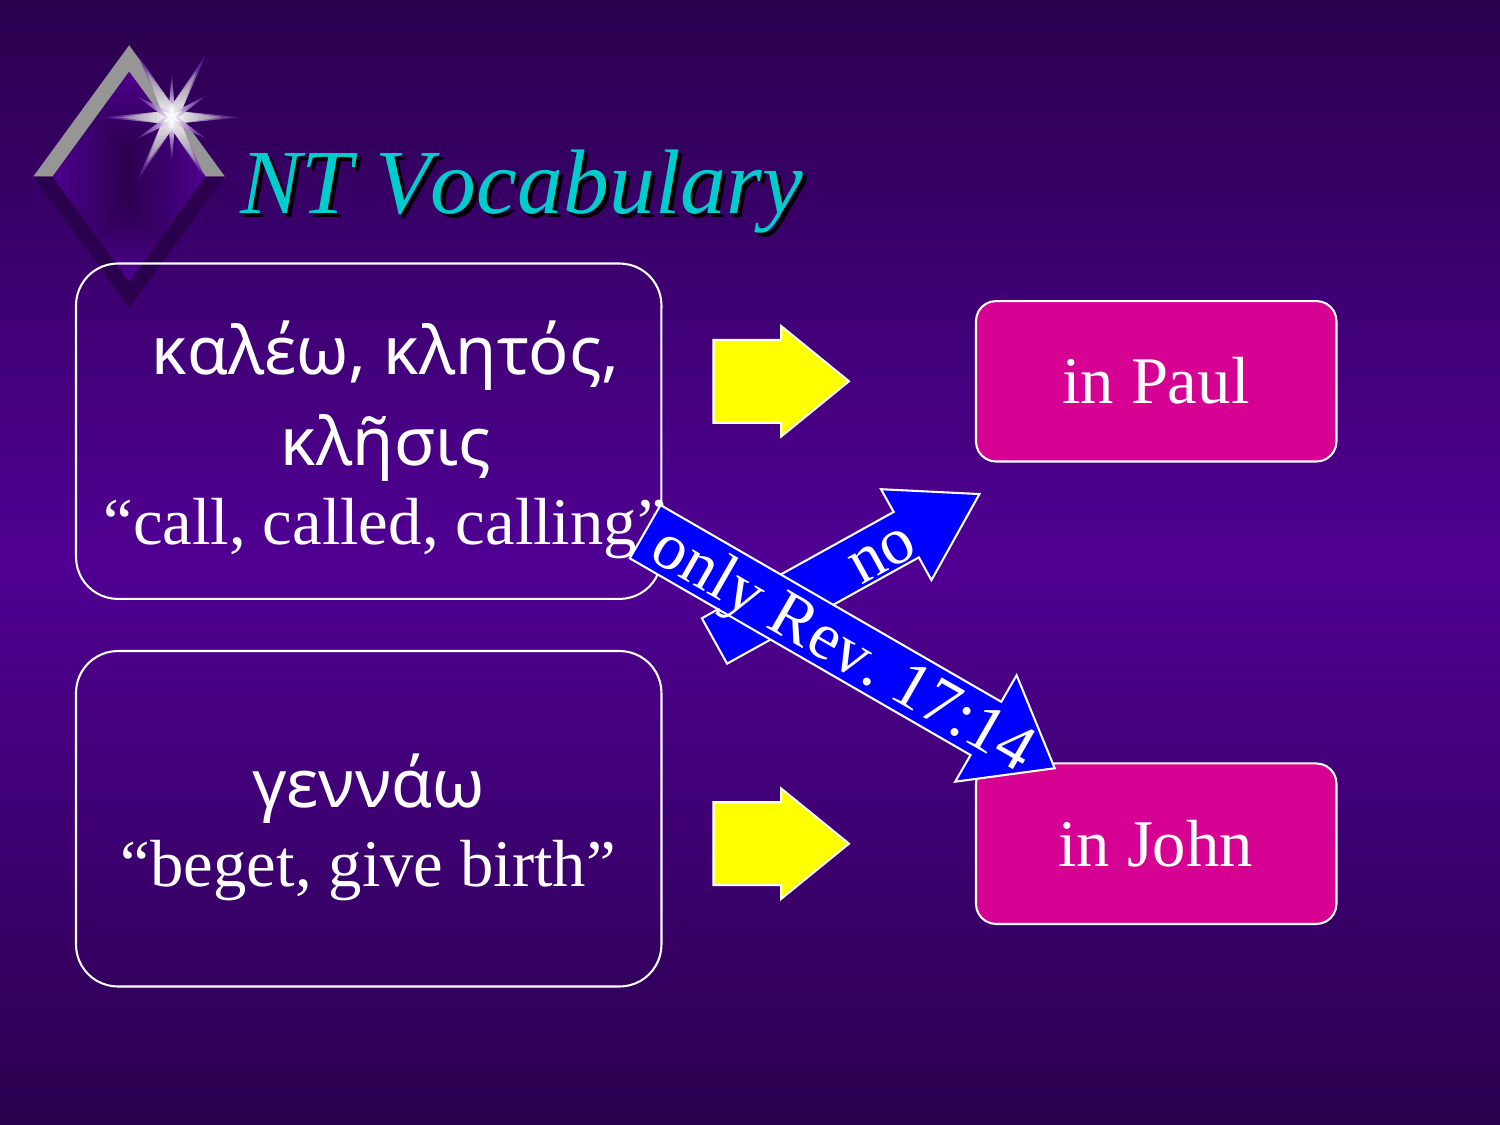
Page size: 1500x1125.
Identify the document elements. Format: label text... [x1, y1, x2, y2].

text_box [713, 788, 849, 899]
text_box only Rev. 17:14 [629, 505, 1055, 782]
text_box no [701, 609, 770, 664]
text_box no [781, 489, 980, 605]
text_box in Paul [976, 301, 1337, 462]
text_box καλέω, κλητός, κλῆσις “call, called, calling” [76, 263, 662, 599]
text_box in John [976, 763, 1337, 924]
text_box [713, 326, 849, 437]
title NT Vocabulary [224, 78, 1388, 288]
text_box γεννάω “beget, give birth” [76, 651, 662, 987]
